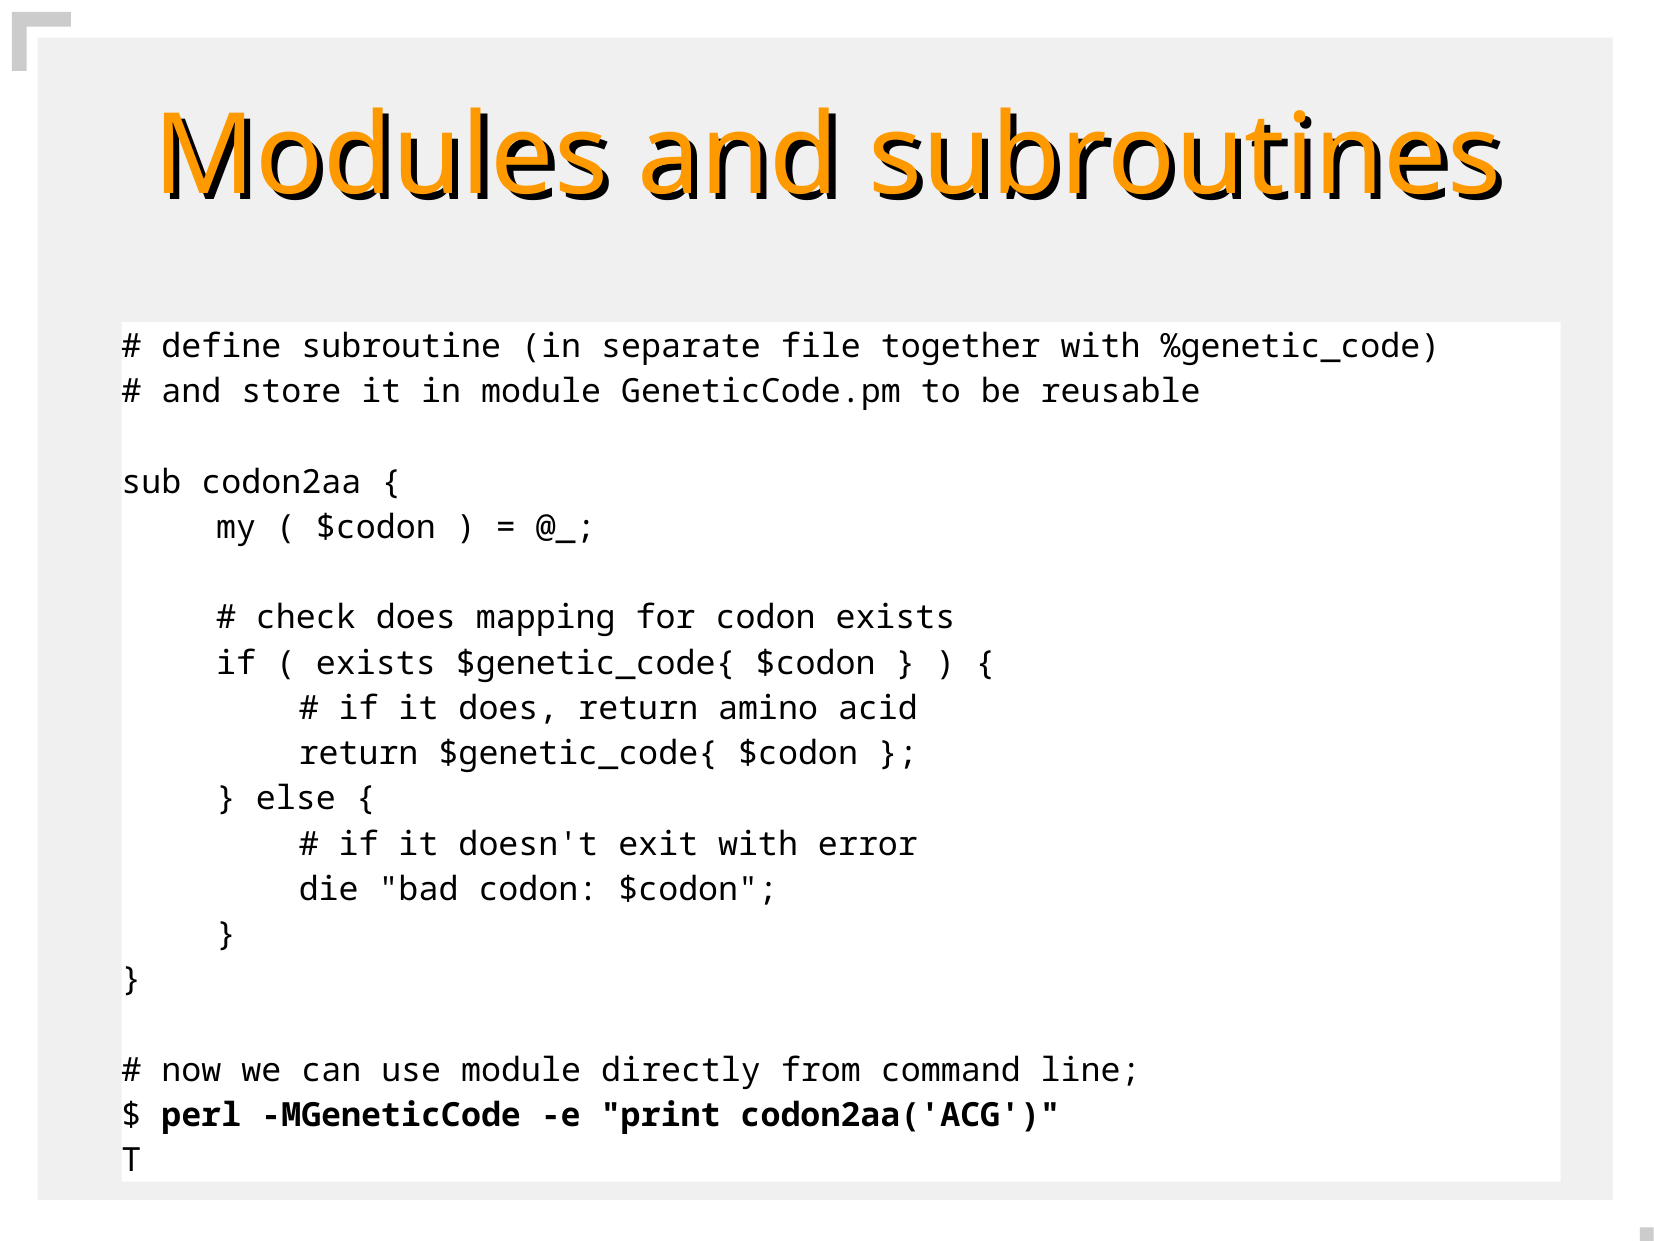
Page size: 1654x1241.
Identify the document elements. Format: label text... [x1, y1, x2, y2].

title Modules and subroutines [121, 46, 1534, 254]
list # define subroutine (in separate file together with %genetic_code) # and store it in module GeneticCode.pm to be reusable sub codon2aa { my ( $codon ) = @_; # check does mapping for codon exists if ( exists $genetic_code{ $codon } ) { # if it does, return amino acid return $genetic_code{ $codon }; } else { # if it doesn't exit with error die "bad codon: $codon"; } } # now we can use module directly from command line; $ perl -MGeneticCode -e "print codon2aa('ACG')" T [121, 322, 1561, 1132]
